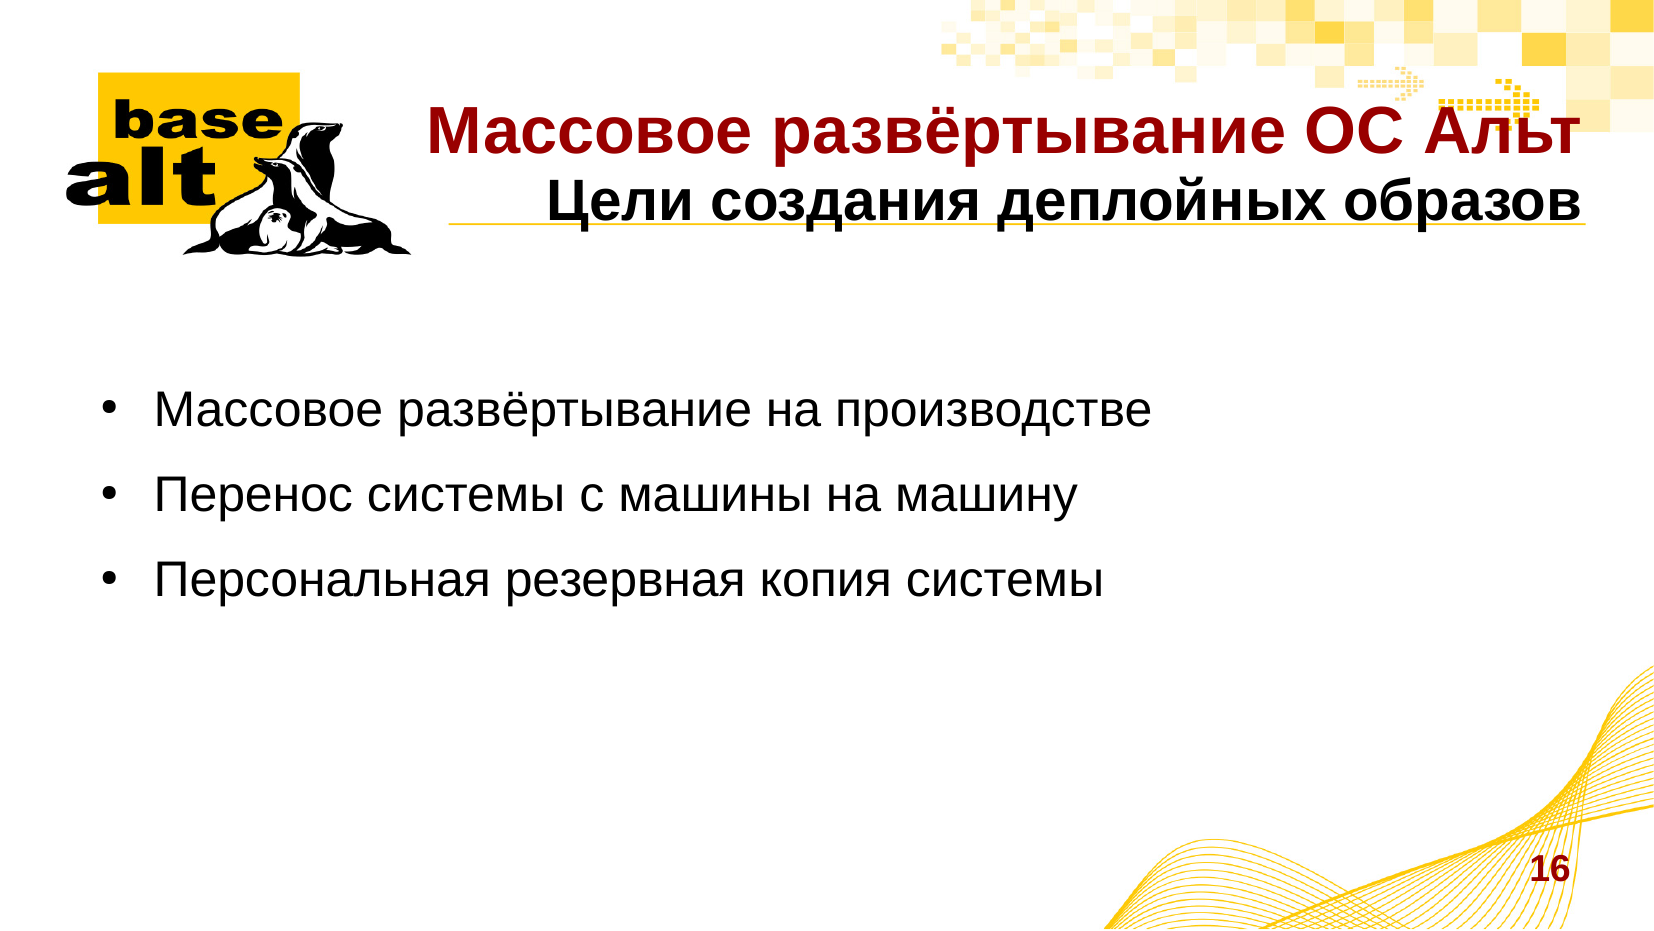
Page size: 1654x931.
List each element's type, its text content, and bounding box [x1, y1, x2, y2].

title Массовое развёртывание ОС Альт Цели создания деплойных образов [372, 81, 1583, 245]
picture [0, 0, 1654, 931]
list Массовое развёртывание на производстве Перенос системы с машины на машину Персональная резервная копия системы [82, 380, 1571, 780]
